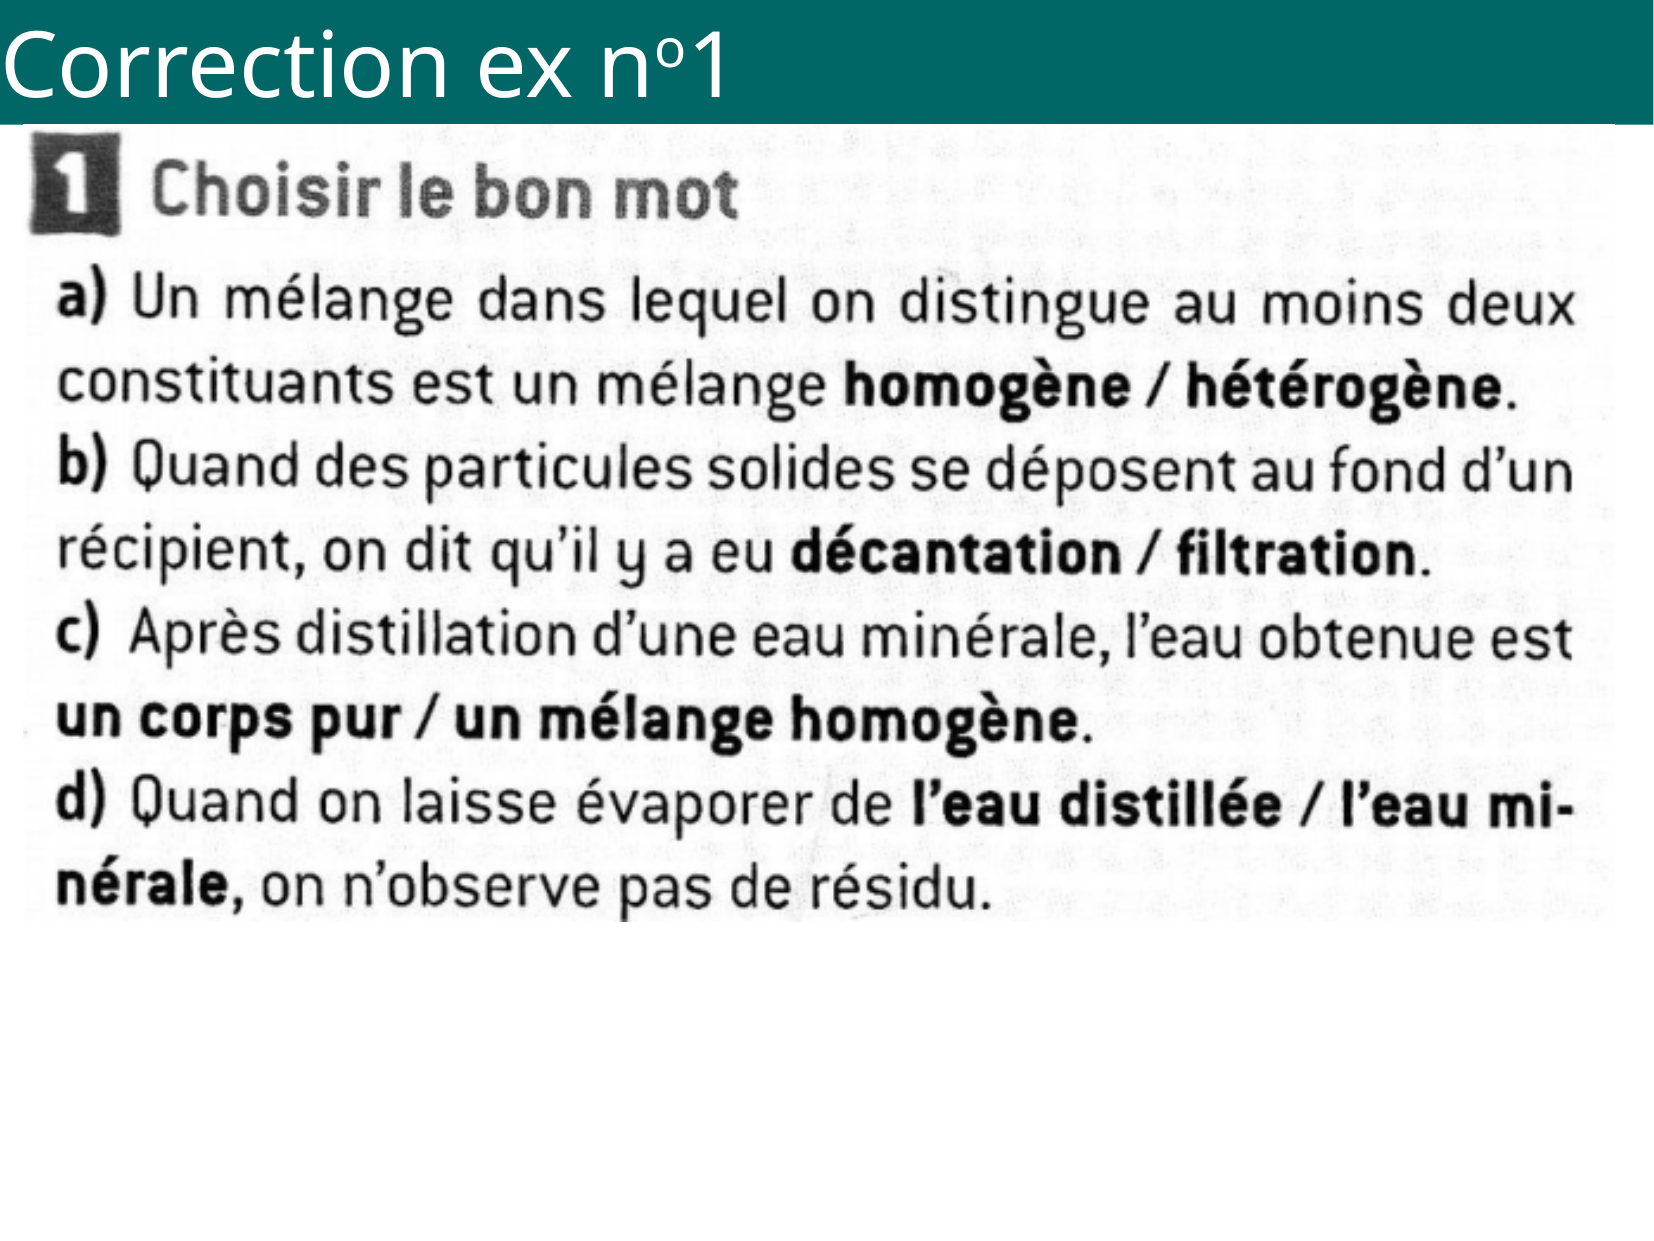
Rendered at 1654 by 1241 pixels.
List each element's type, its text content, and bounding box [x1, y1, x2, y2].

title Correction ex no1 [0, 8, 1654, 116]
picture [23, 124, 1615, 922]
